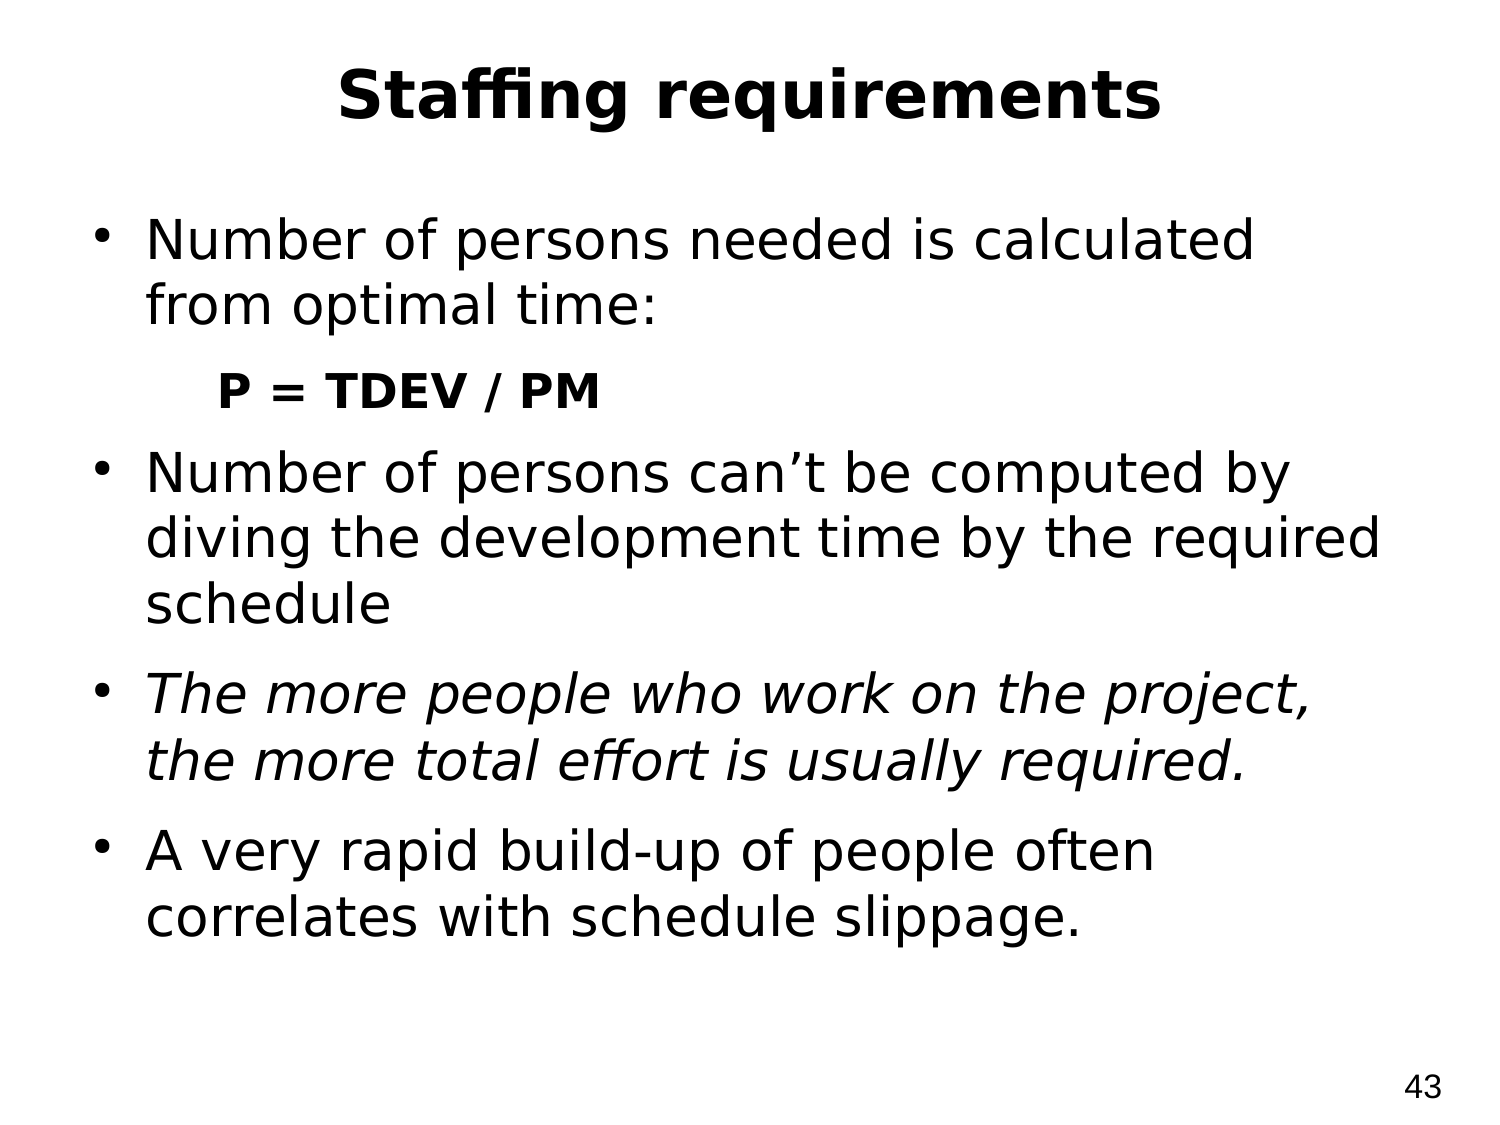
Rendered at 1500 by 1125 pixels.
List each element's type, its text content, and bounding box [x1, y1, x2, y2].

title Staffing requirements [75, 44, 1425, 177]
list Number of persons needed is calculated from optimal time: P = TDEV / PM Number of persons can’t be computed by diving the development time by the required schedule The more people who work on the project, the more total effort is usually required. A very rapid build-up of people often correlates with schedule slippage. [75, 204, 1395, 1075]
